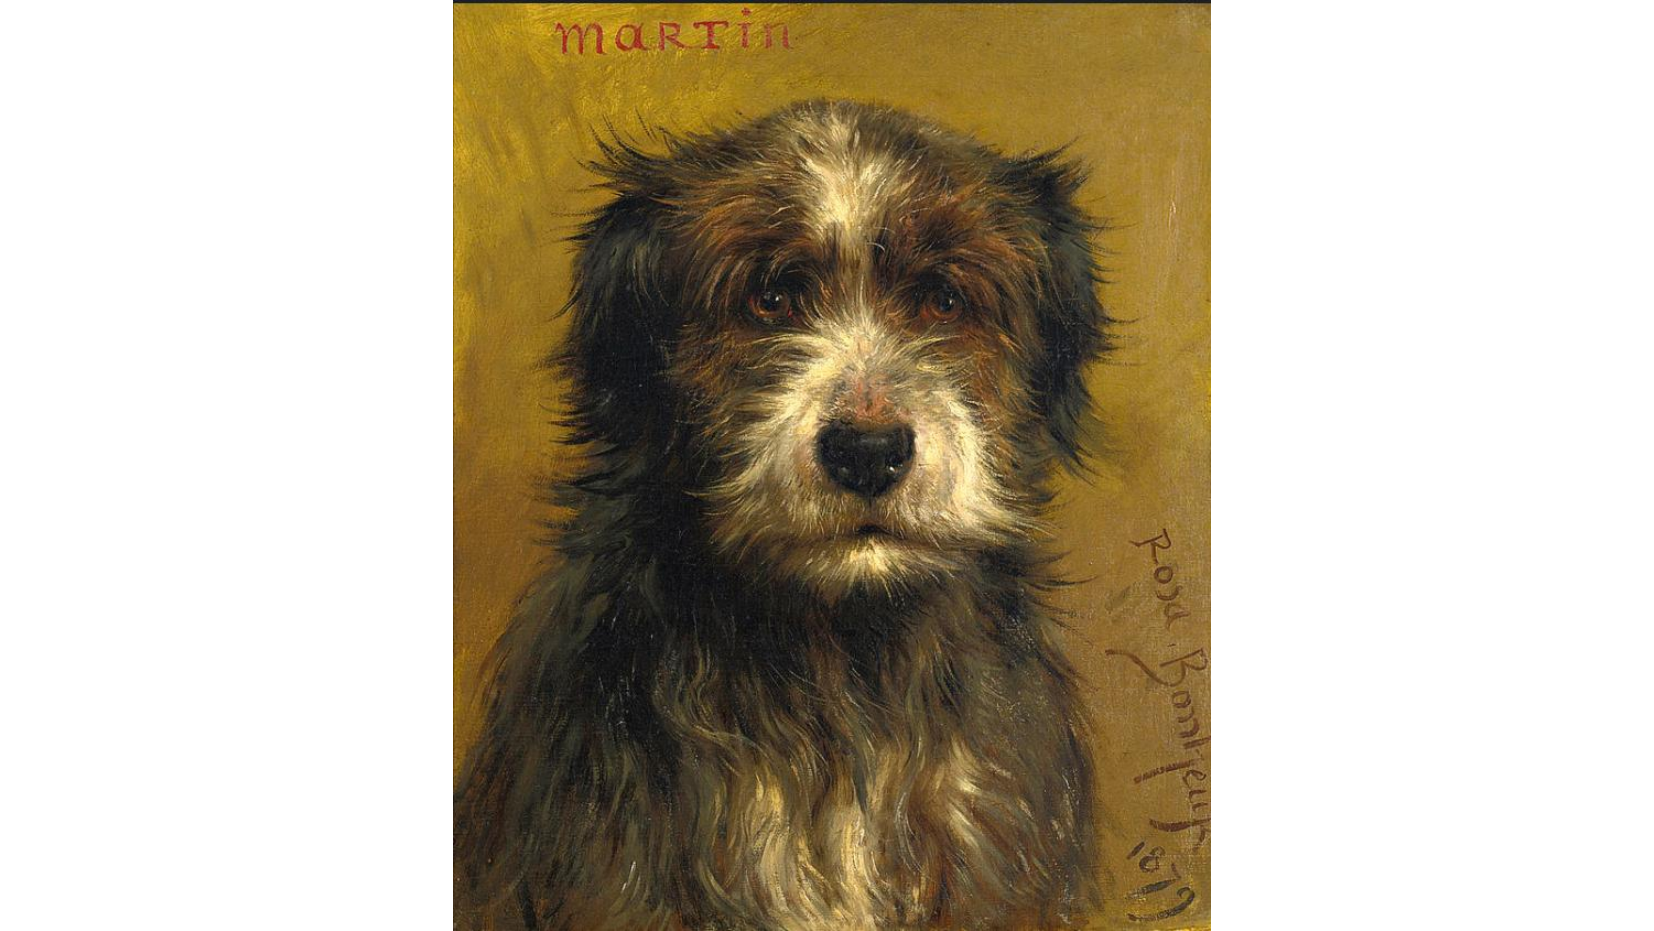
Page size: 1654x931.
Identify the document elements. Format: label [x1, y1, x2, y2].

picture [453, 0, 1211, 931]
